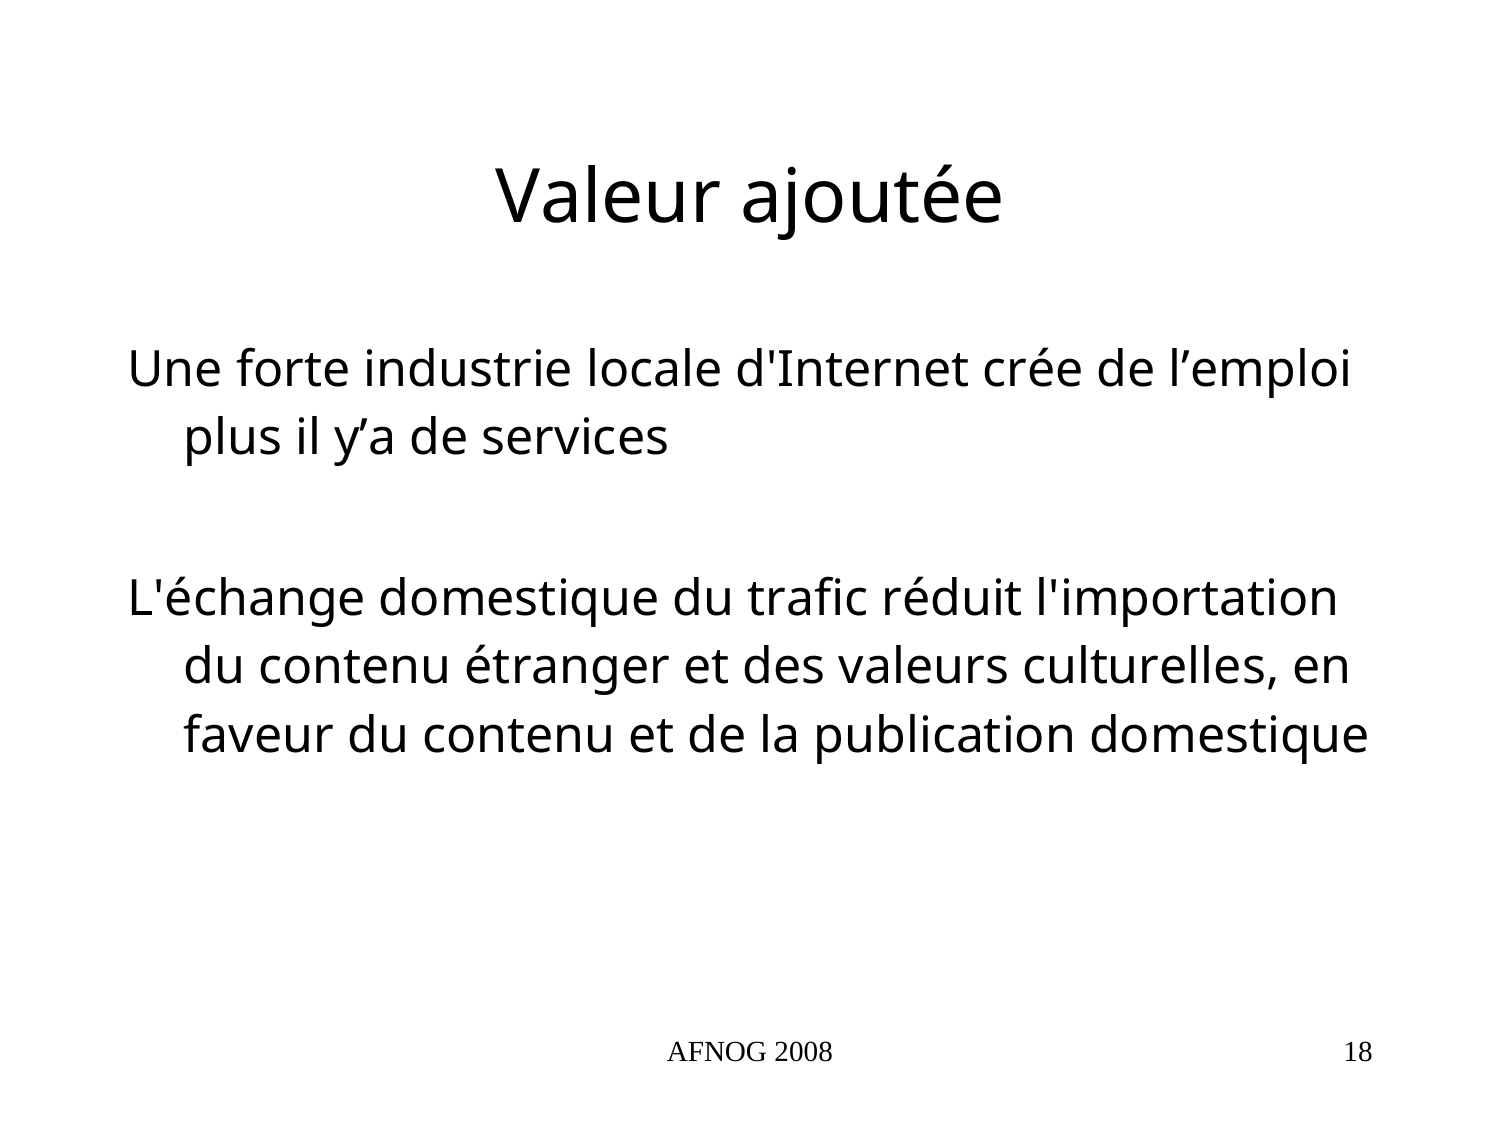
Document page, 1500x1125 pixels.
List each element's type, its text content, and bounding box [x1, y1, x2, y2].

text_box AFNOG 2008 [512, 1025, 988, 1101]
text_box <number> [1074, 1025, 1388, 1101]
list Une forte industrie locale d'Internet crée de l’emploi plus il y’a de services L'échange domestique du trafic réduit l'importation du contenu étranger et des valeurs culturelles, en faveur du contenu et de la publication domestique [112, 324, 1388, 1001]
title Valeur ajoutée [112, 99, 1388, 288]
